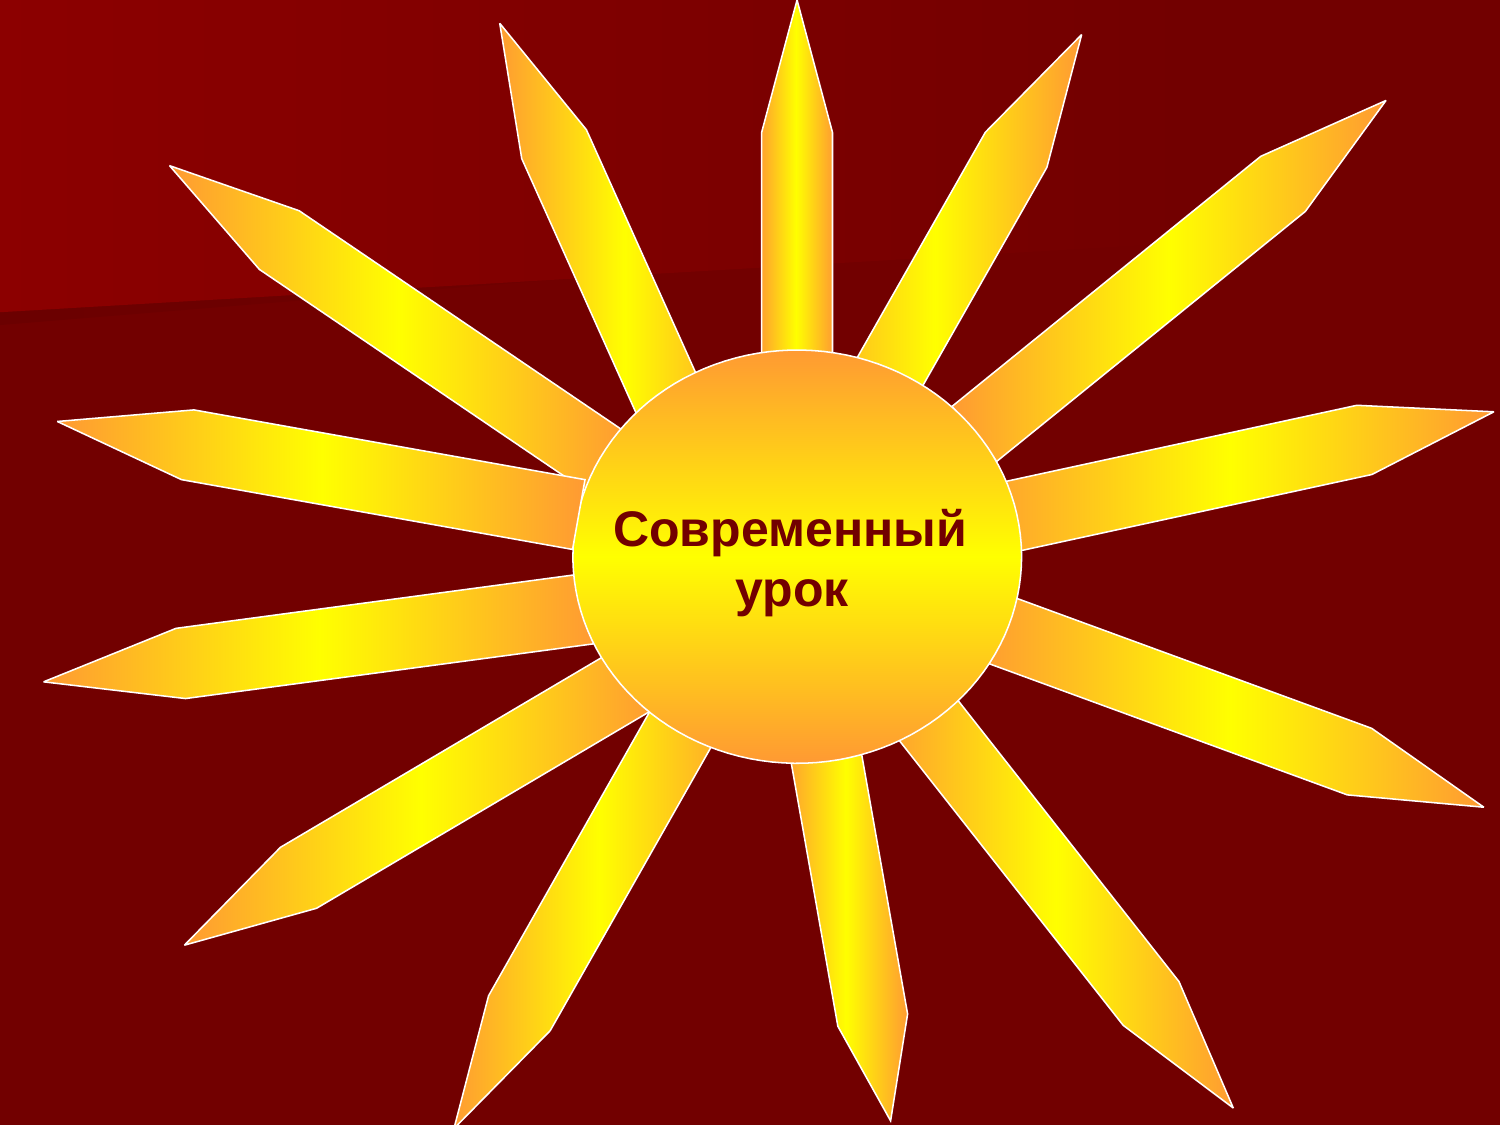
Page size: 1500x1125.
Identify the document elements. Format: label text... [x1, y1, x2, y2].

text_box [1007, 405, 1494, 551]
text_box [857, 34, 1082, 385]
text_box [57, 165, 620, 550]
text_box [43, 575, 593, 699]
text_box [184, 657, 711, 1125]
text_box [952, 100, 1387, 462]
text_box Современный урок [572, 350, 1022, 764]
text_box [499, 23, 696, 413]
text_box [899, 701, 1234, 1109]
text_box [761, 0, 833, 352]
text_box [989, 598, 1484, 808]
text_box [791, 755, 908, 1121]
